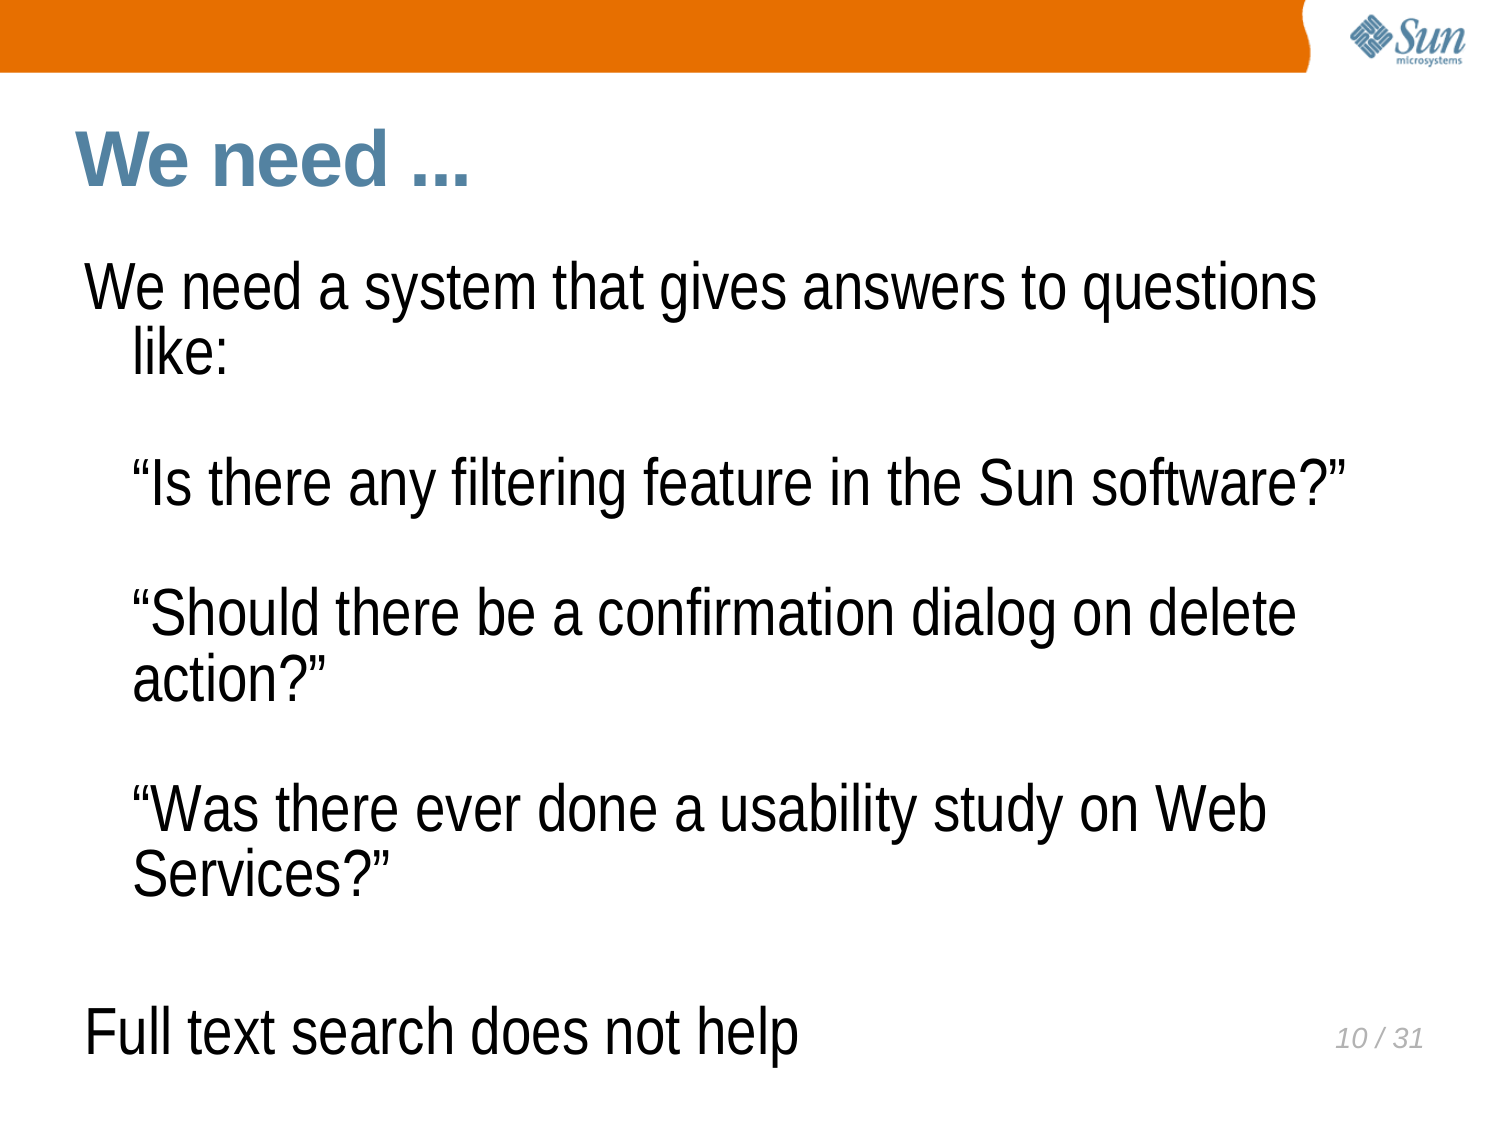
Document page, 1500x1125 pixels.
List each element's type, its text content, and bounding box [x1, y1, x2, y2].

title We need ... [75, 122, 1438, 228]
picture [0, 0, 1500, 75]
list We need a system that gives answers to questions like: “Is there any filtering feature in the Sun software?” “Should there be a confirmation dialog on delete action?” “Was there ever done a usability study on Web Services?” Full text search does not help [64, 257, 1402, 1066]
